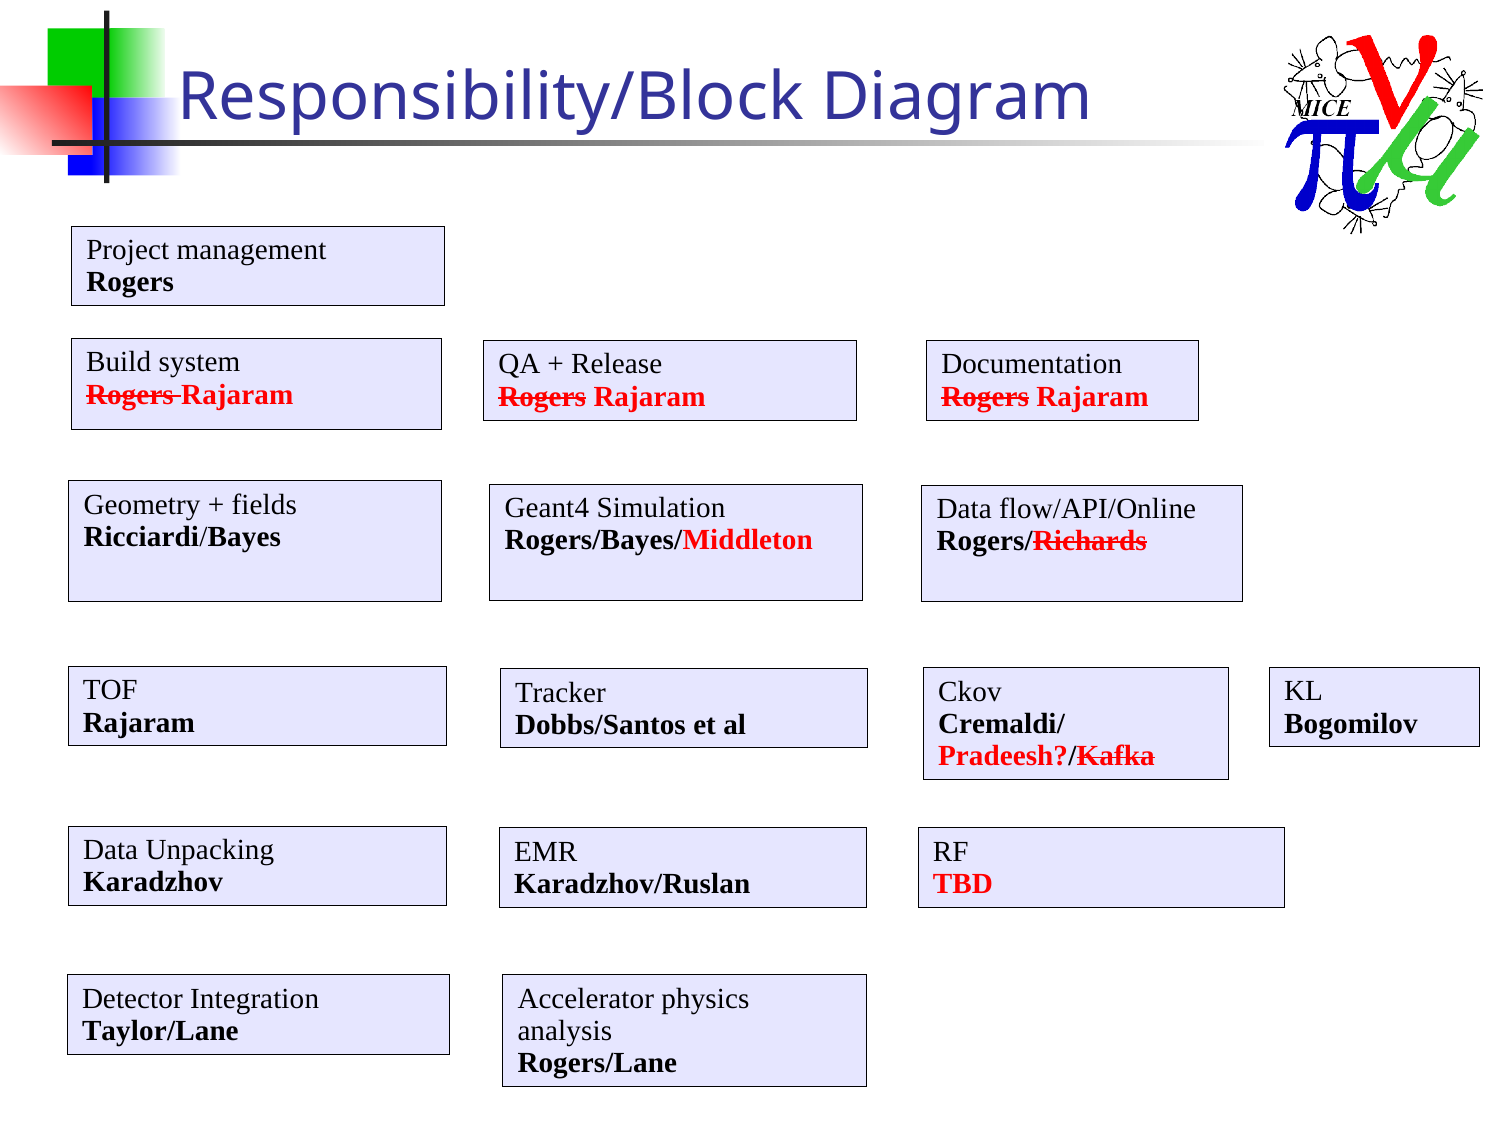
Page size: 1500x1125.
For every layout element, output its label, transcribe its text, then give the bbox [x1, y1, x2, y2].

text_box Documentation Rogers Rajaram [926, 340, 1199, 421]
text_box QA + Release Rogers Rajaram [483, 340, 857, 421]
text_box KL Bogomilov [1269, 667, 1480, 747]
text_box Build system Rogers Rajaram [71, 338, 442, 430]
text_box Accelerator physics analysis Rogers/Lane [502, 974, 867, 1087]
text_box Detector Integration Taylor/Lane [67, 974, 450, 1055]
text_box Project management Rogers [71, 226, 445, 306]
picture [1264, 5, 1500, 251]
text_box Geant4 Simulation Rogers/Bayes/Middleton [489, 484, 863, 601]
text_box RF TBD [918, 827, 1285, 908]
text_box Tracker Dobbs/Santos et al [500, 668, 868, 748]
text_box EMR Karadzhov/Ruslan [499, 827, 867, 908]
text_box Data Unpacking Karadzhov [68, 826, 447, 906]
text_box Geometry + fields Ricciardi/Bayes [68, 480, 442, 602]
text_box Data flow/API/Online Rogers/Richards [921, 485, 1243, 602]
text_box Ckov Cremaldi/Pradeesh?/Kafka [923, 667, 1229, 780]
title Responsibility/Block Diagram [162, 0, 1441, 188]
text_box TOF Rajaram [68, 666, 447, 746]
